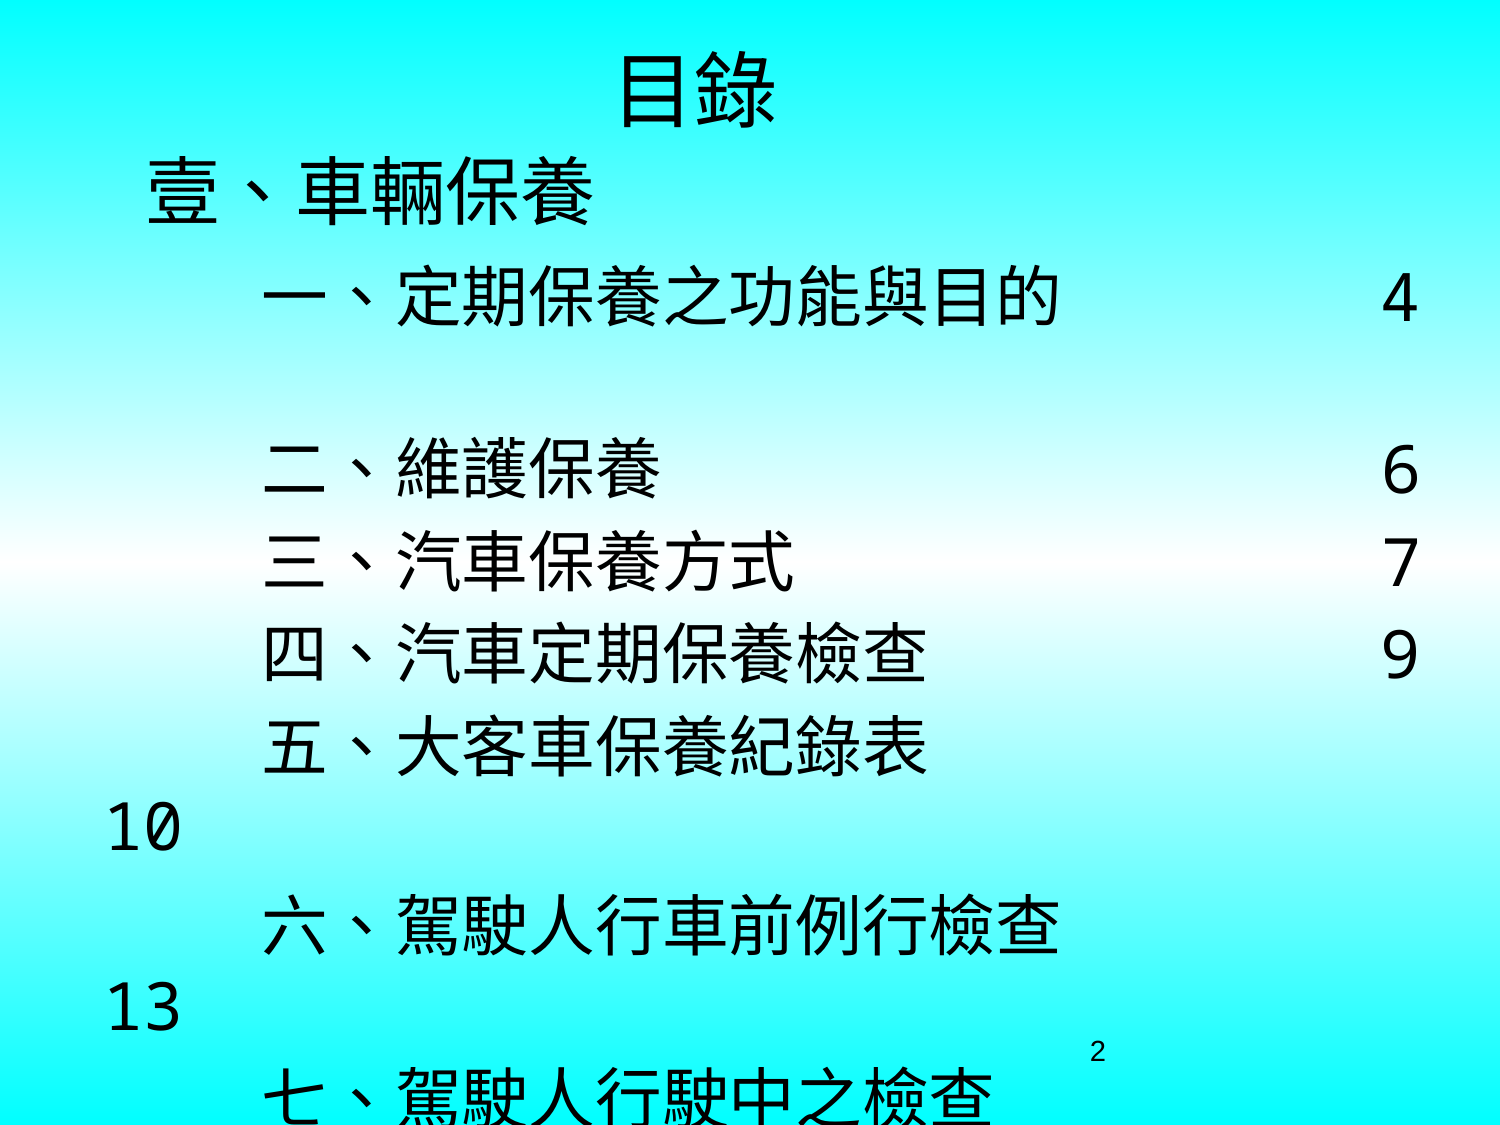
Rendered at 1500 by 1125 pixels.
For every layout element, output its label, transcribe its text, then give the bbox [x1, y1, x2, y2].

text_box 壹、車輛保養 一、定期保養之功能與目的 4 二、維護保養 6 三、汽車保養方式 7 四、汽車定期保養檢查 9 五、大客車保養紀錄表 10 六、駕駛人行車前例行檢查 13 七、駕駛人行駛中之檢查 19 八、駕駛人行駛後(中途休息 或當天收班)之檢查 20 [89, 137, 1459, 1125]
text_box 目錄 [596, 31, 845, 147]
